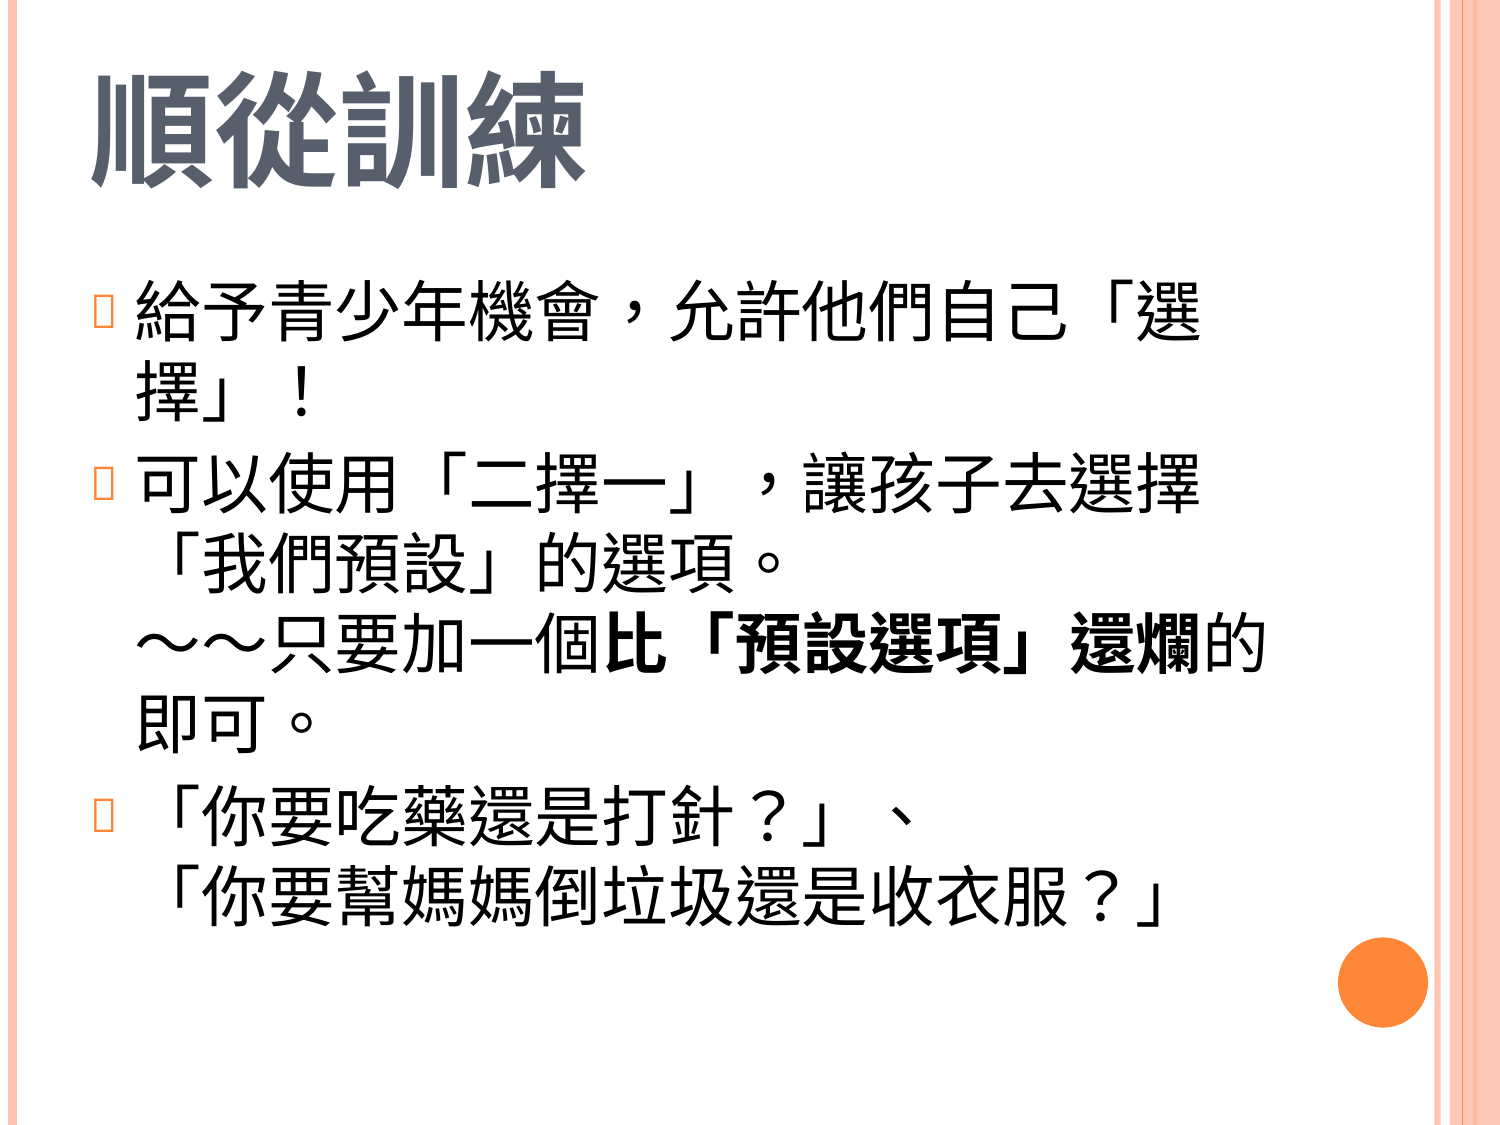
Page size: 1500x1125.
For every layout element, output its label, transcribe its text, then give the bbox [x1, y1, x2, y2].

title 順從訓練 [75, 45, 1300, 233]
list 給予青少年機會，允許他們自己「選擇」！ 可以使用「二擇一」，讓孩子去選擇「我們預設」的選項。 ～～只要加一個比「預設選項」還爛的即可。 「你要吃藥還是打針？」、 「你要幫媽媽倒垃圾還是收衣服？」 [75, 262, 1300, 1062]
